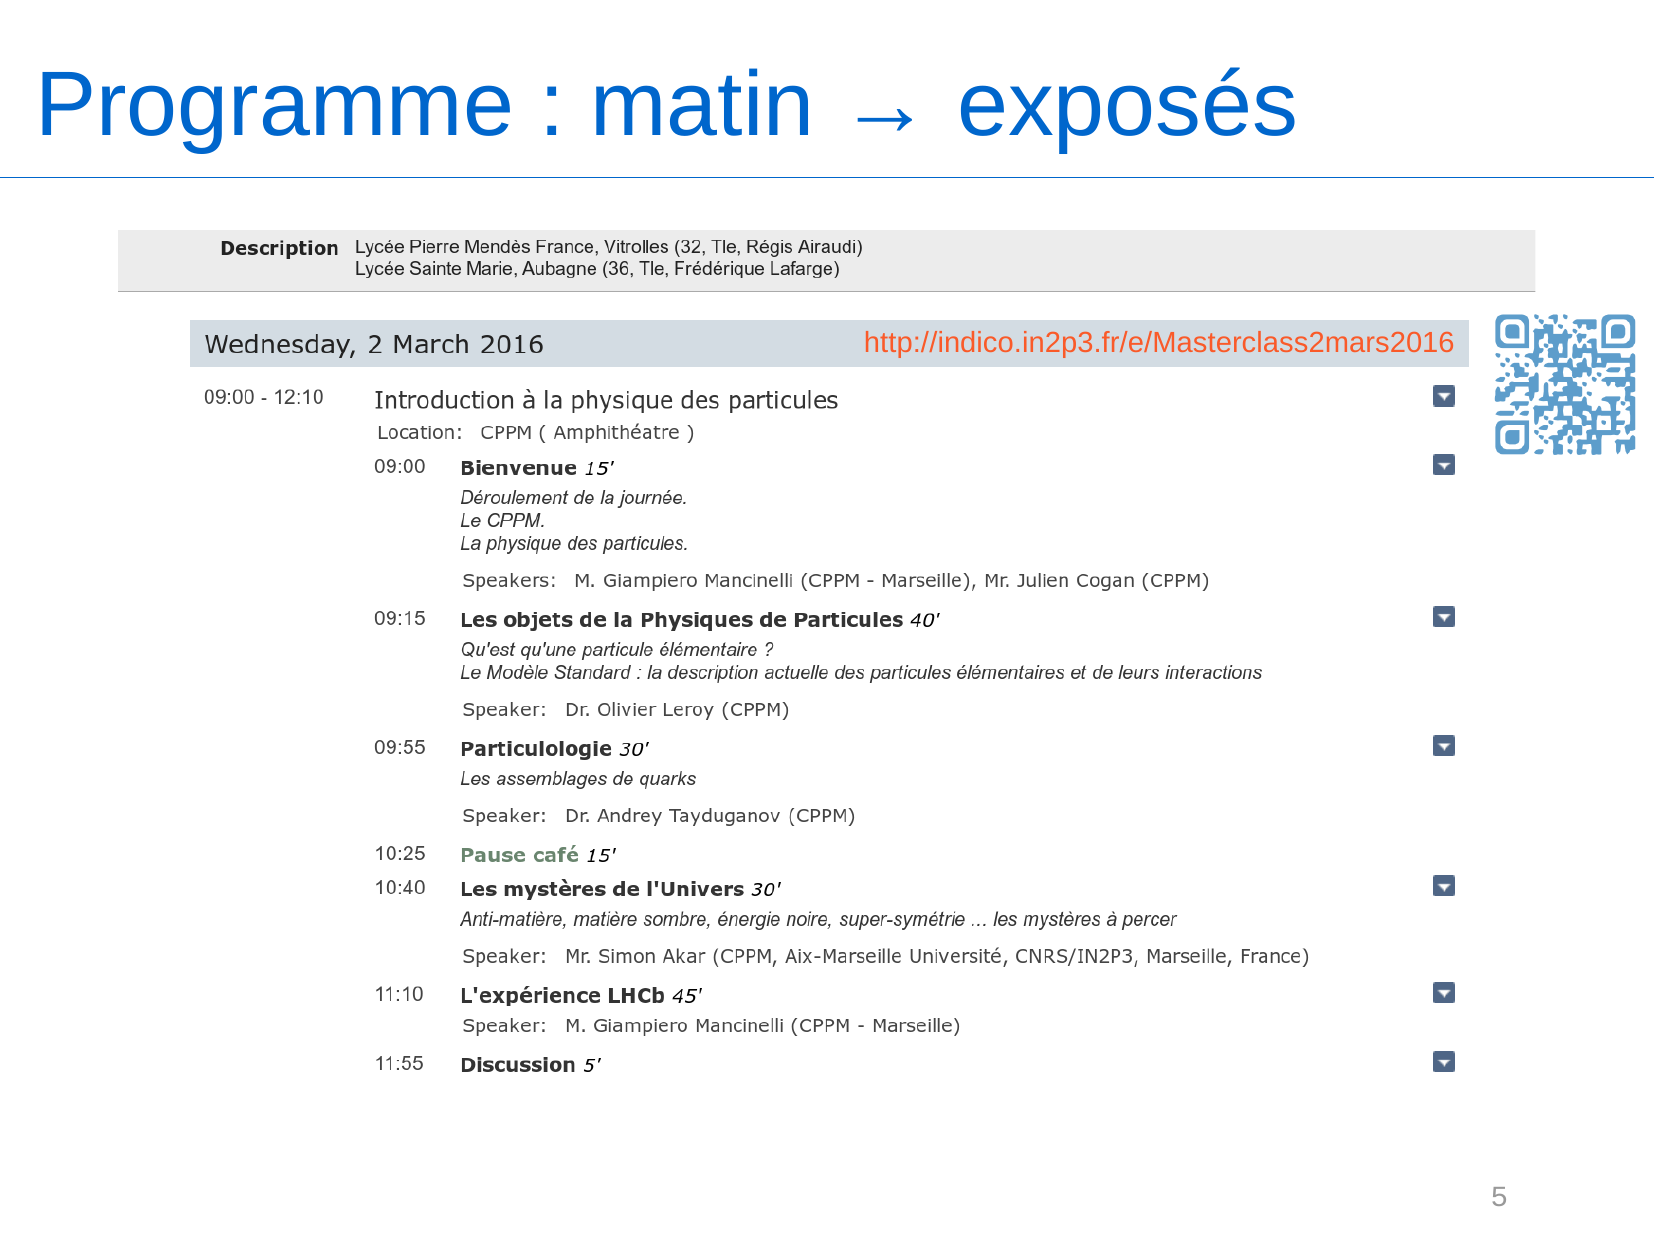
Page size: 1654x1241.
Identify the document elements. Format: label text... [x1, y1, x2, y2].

picture [118, 230, 1654, 1081]
title Programme : matin → exposés [35, 29, 1589, 178]
text_box http://indico.in2p3.fr/e/Masterclass2mars2016 [667, 318, 1471, 367]
